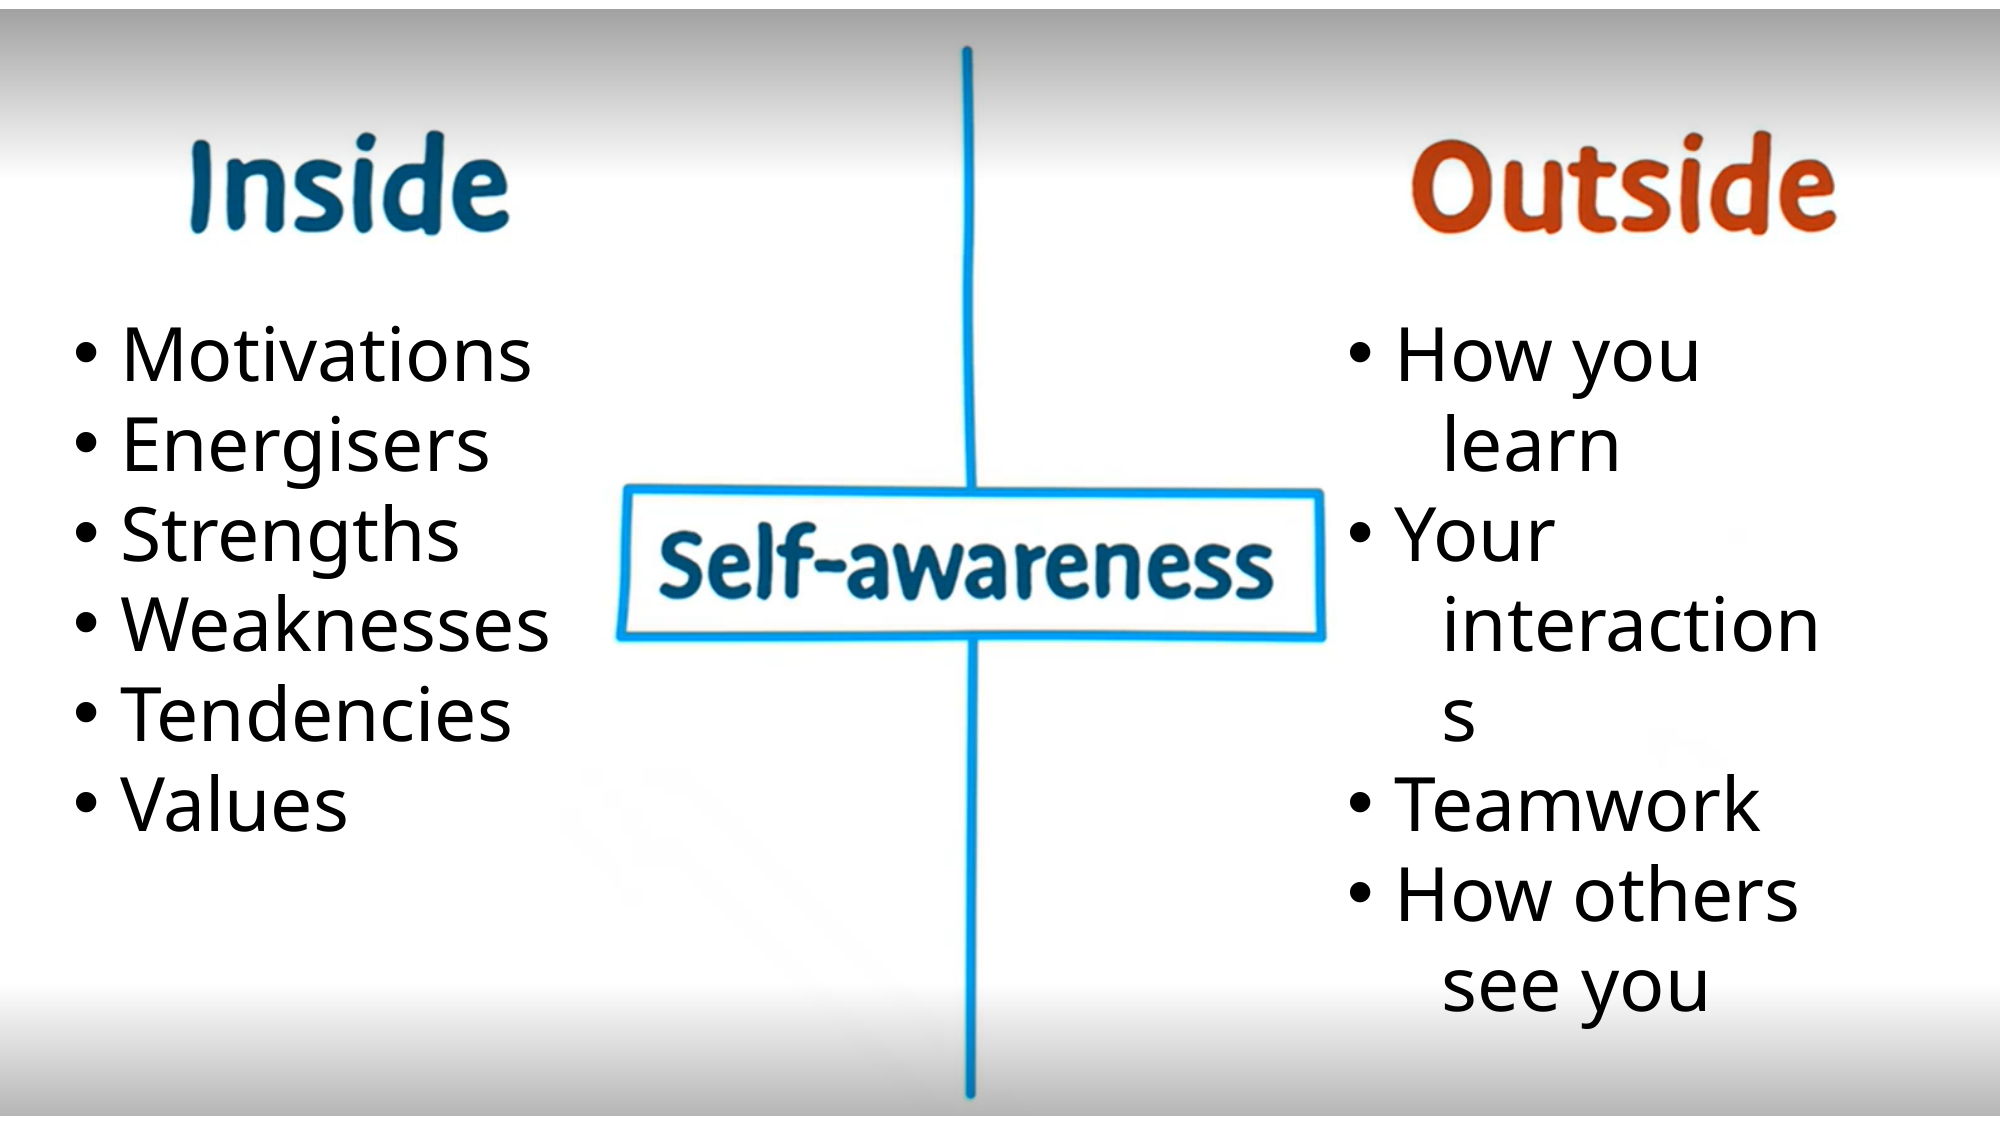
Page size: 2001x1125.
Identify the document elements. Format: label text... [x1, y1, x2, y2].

text_box How you learn Your interactions Teamwork How others see you [1332, 299, 1863, 951]
text_box Motivations Energisers Strengths Weaknesses Tendencies Values [58, 299, 588, 860]
picture [0, 9, 2000, 1116]
